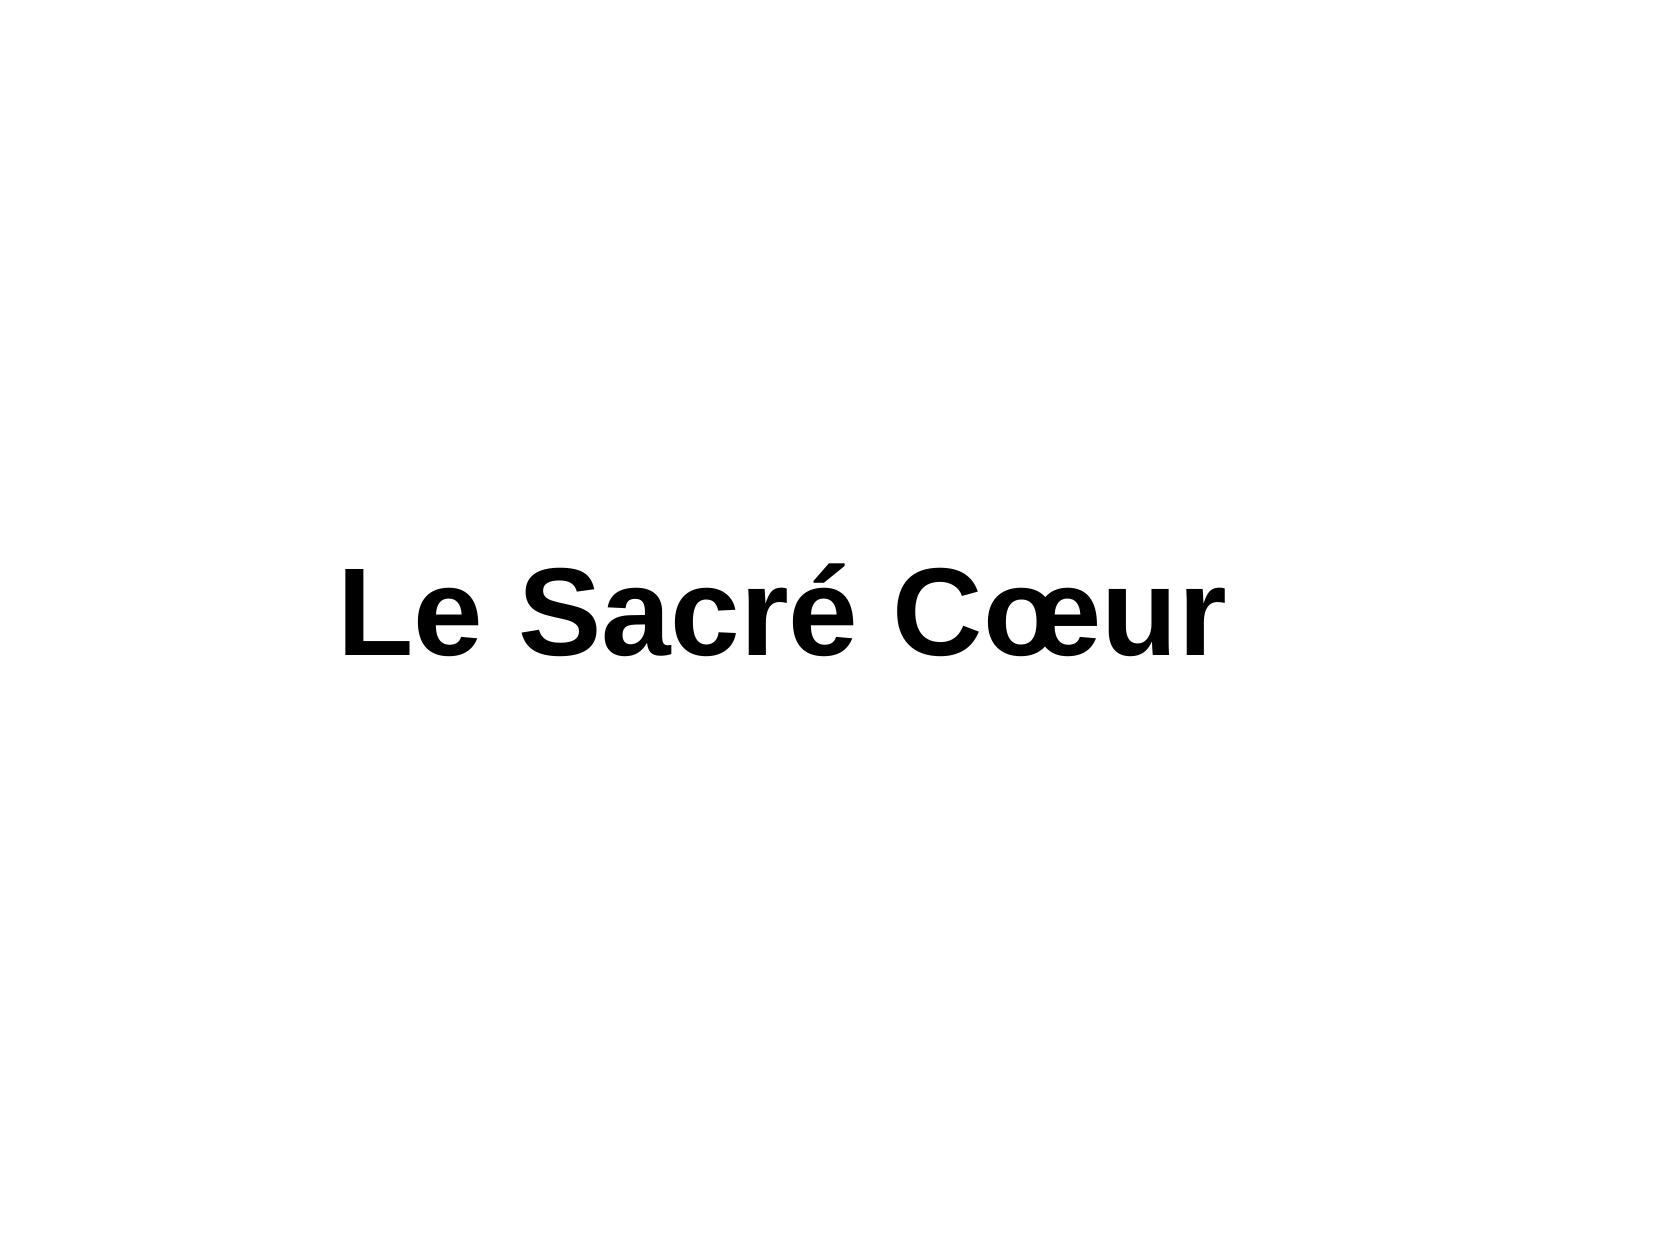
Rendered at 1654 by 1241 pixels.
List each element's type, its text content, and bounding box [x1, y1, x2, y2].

title Le Sacré Cœur [59, 472, 1506, 753]
